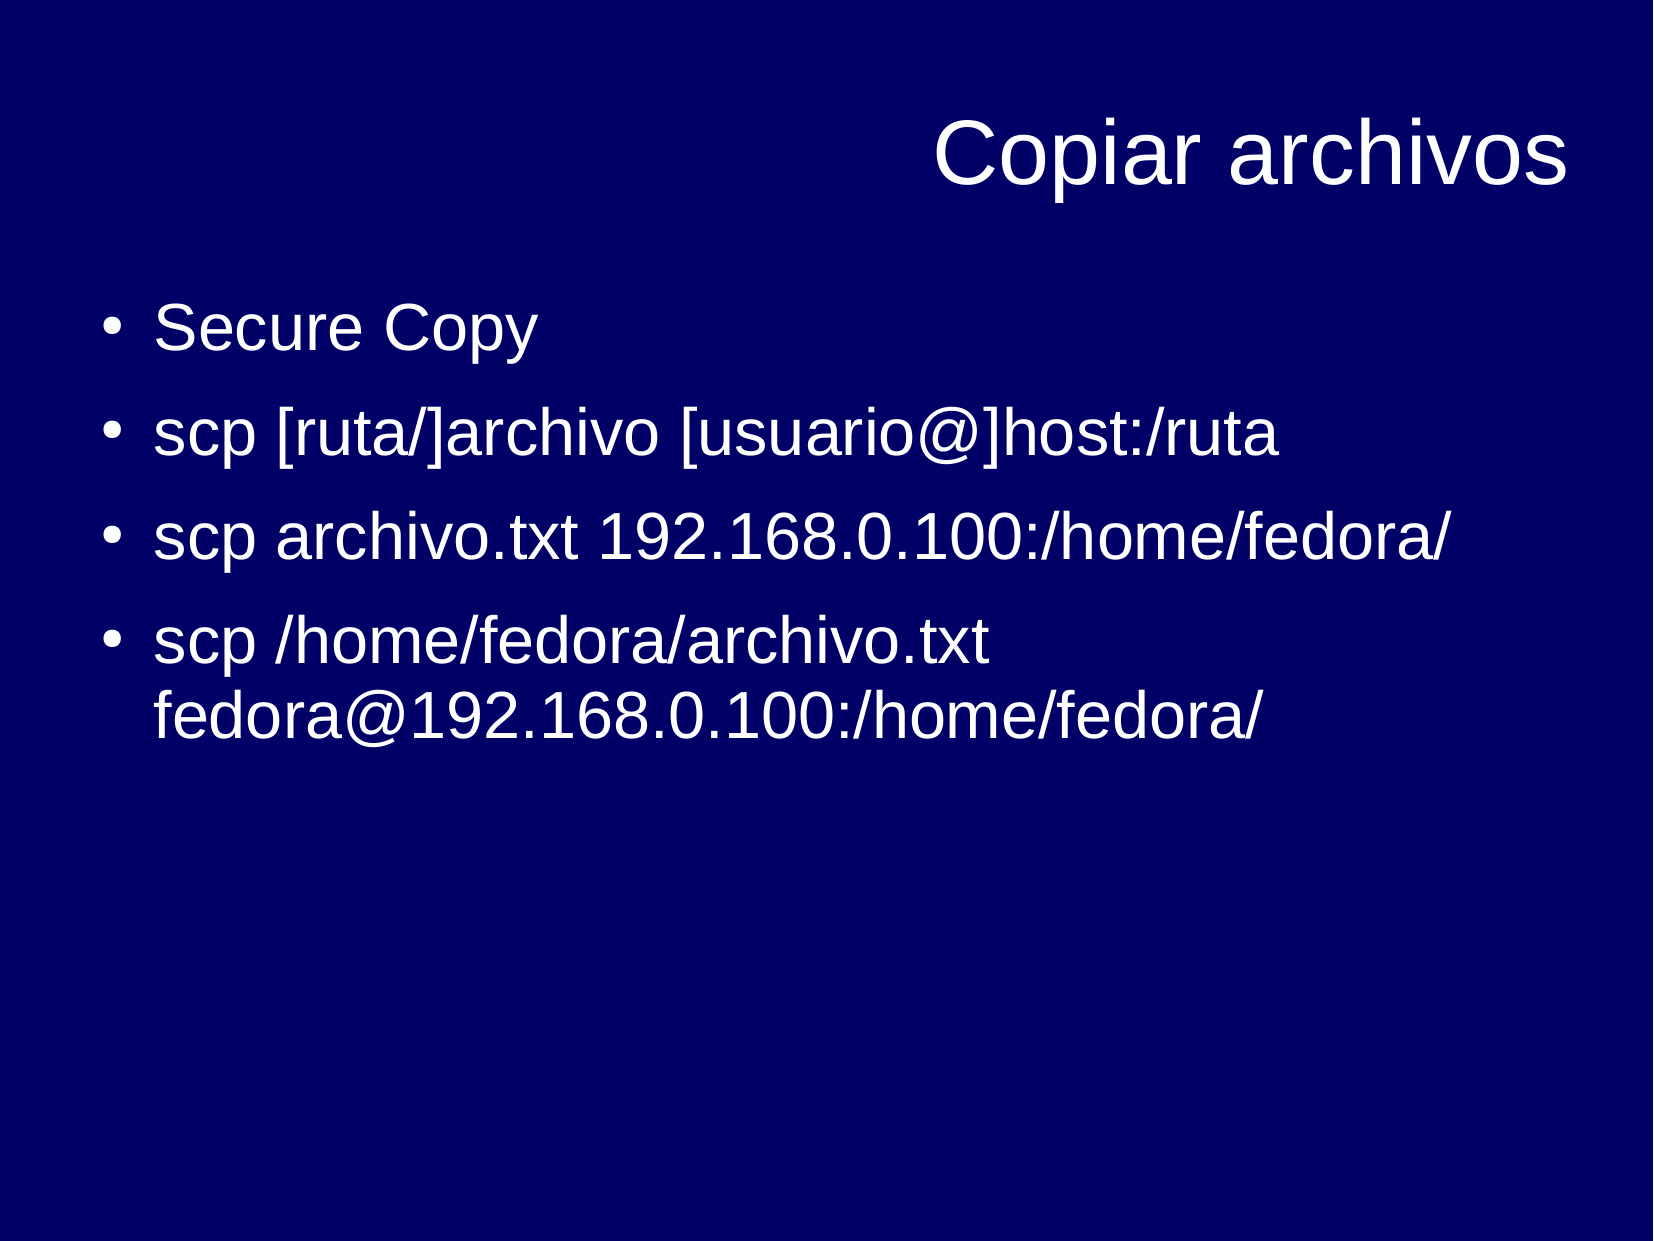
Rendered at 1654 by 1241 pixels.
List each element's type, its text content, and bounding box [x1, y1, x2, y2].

list Secure Copy scp [ruta/]archivo [usuario@]host:/ruta scp archivo.txt 192.168.0.100:/home/fedora/ scp /home/fedora/archivo.txt fedora@192.168.0.100:/home/fedora/ [82, 290, 1571, 1010]
title Copiar archivos [82, 49, 1571, 257]
